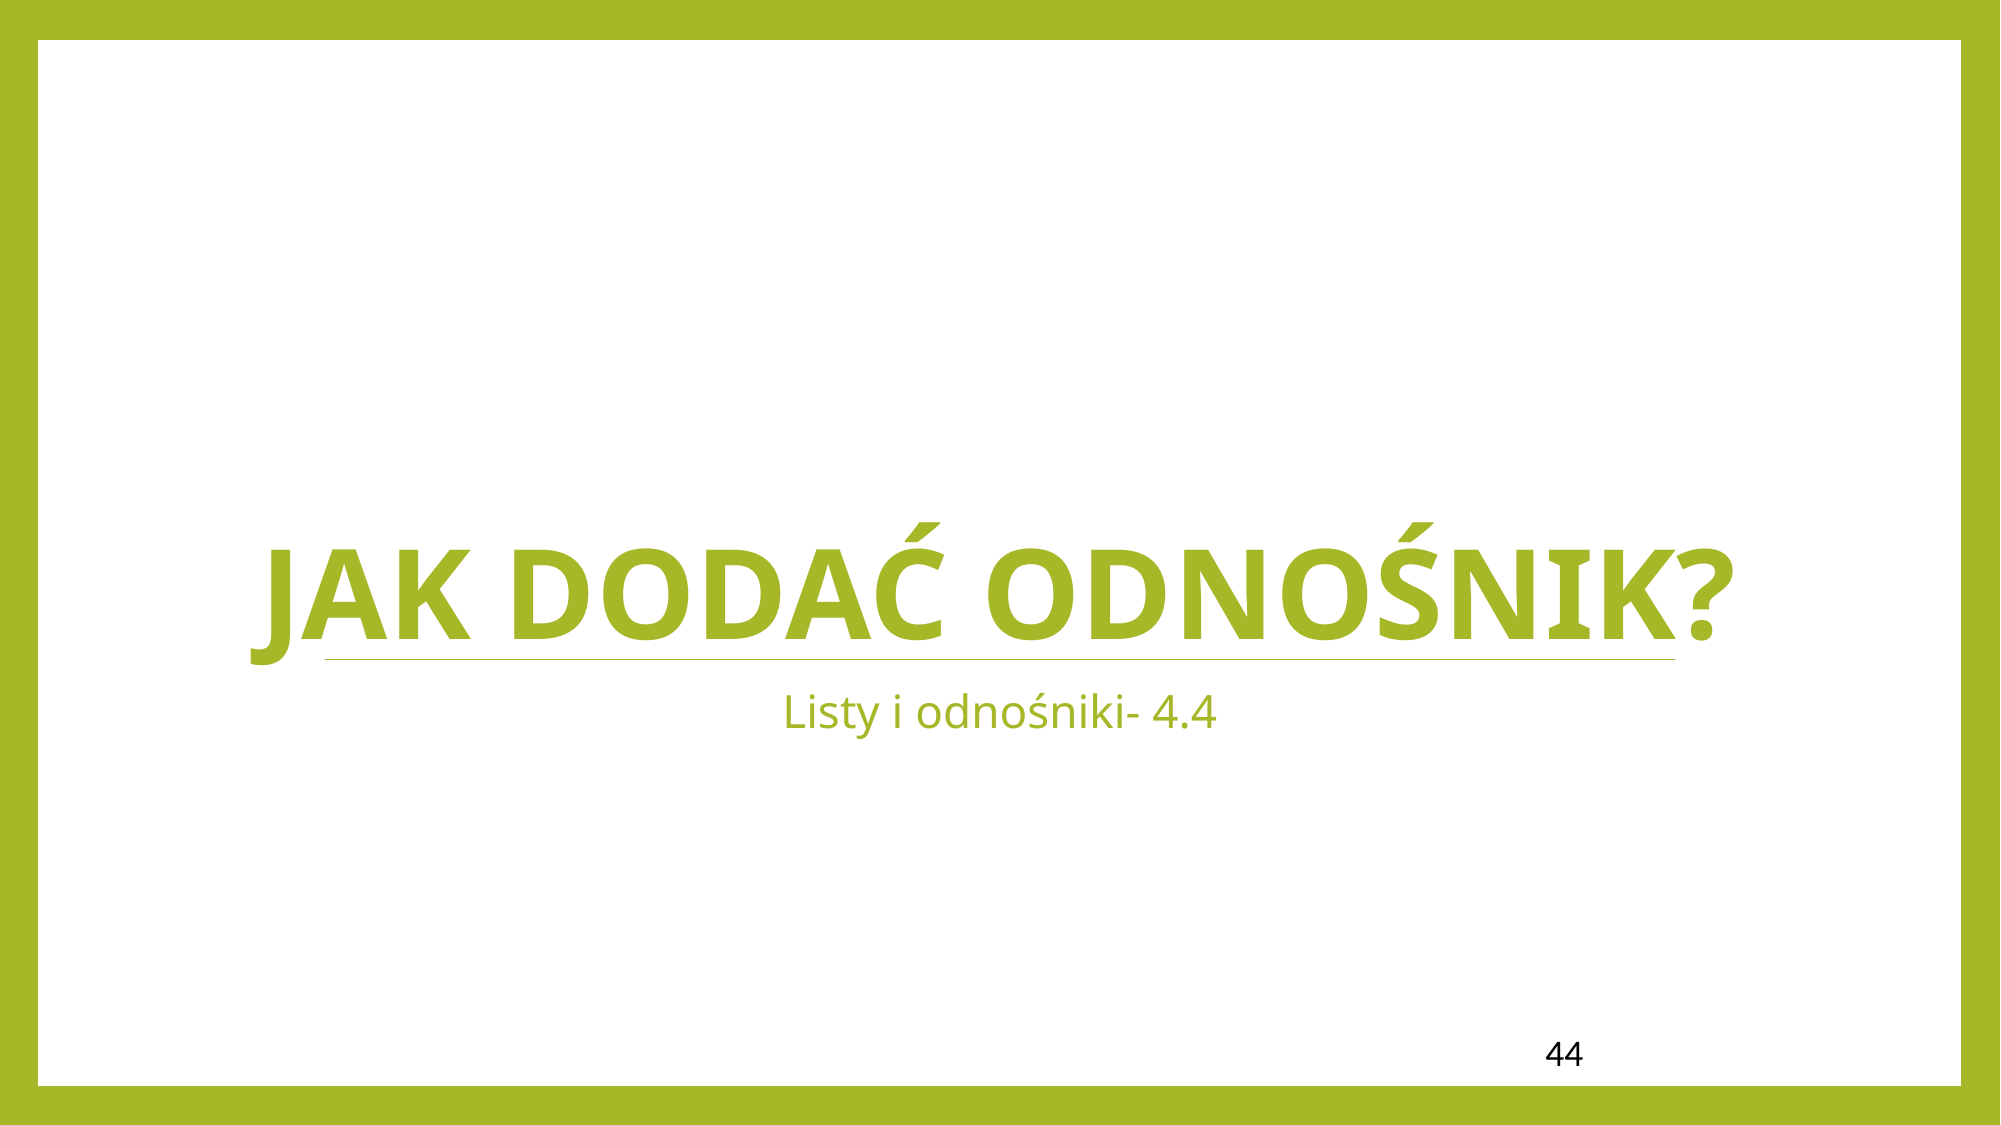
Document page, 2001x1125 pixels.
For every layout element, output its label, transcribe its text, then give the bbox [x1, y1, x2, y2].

list Listy i odnośniki- 4.4 [280, 681, 1720, 906]
text_box [1530, 1020, 1811, 1081]
title JAK DODAĆ ODNOŚNIK? [181, 192, 1817, 673]
